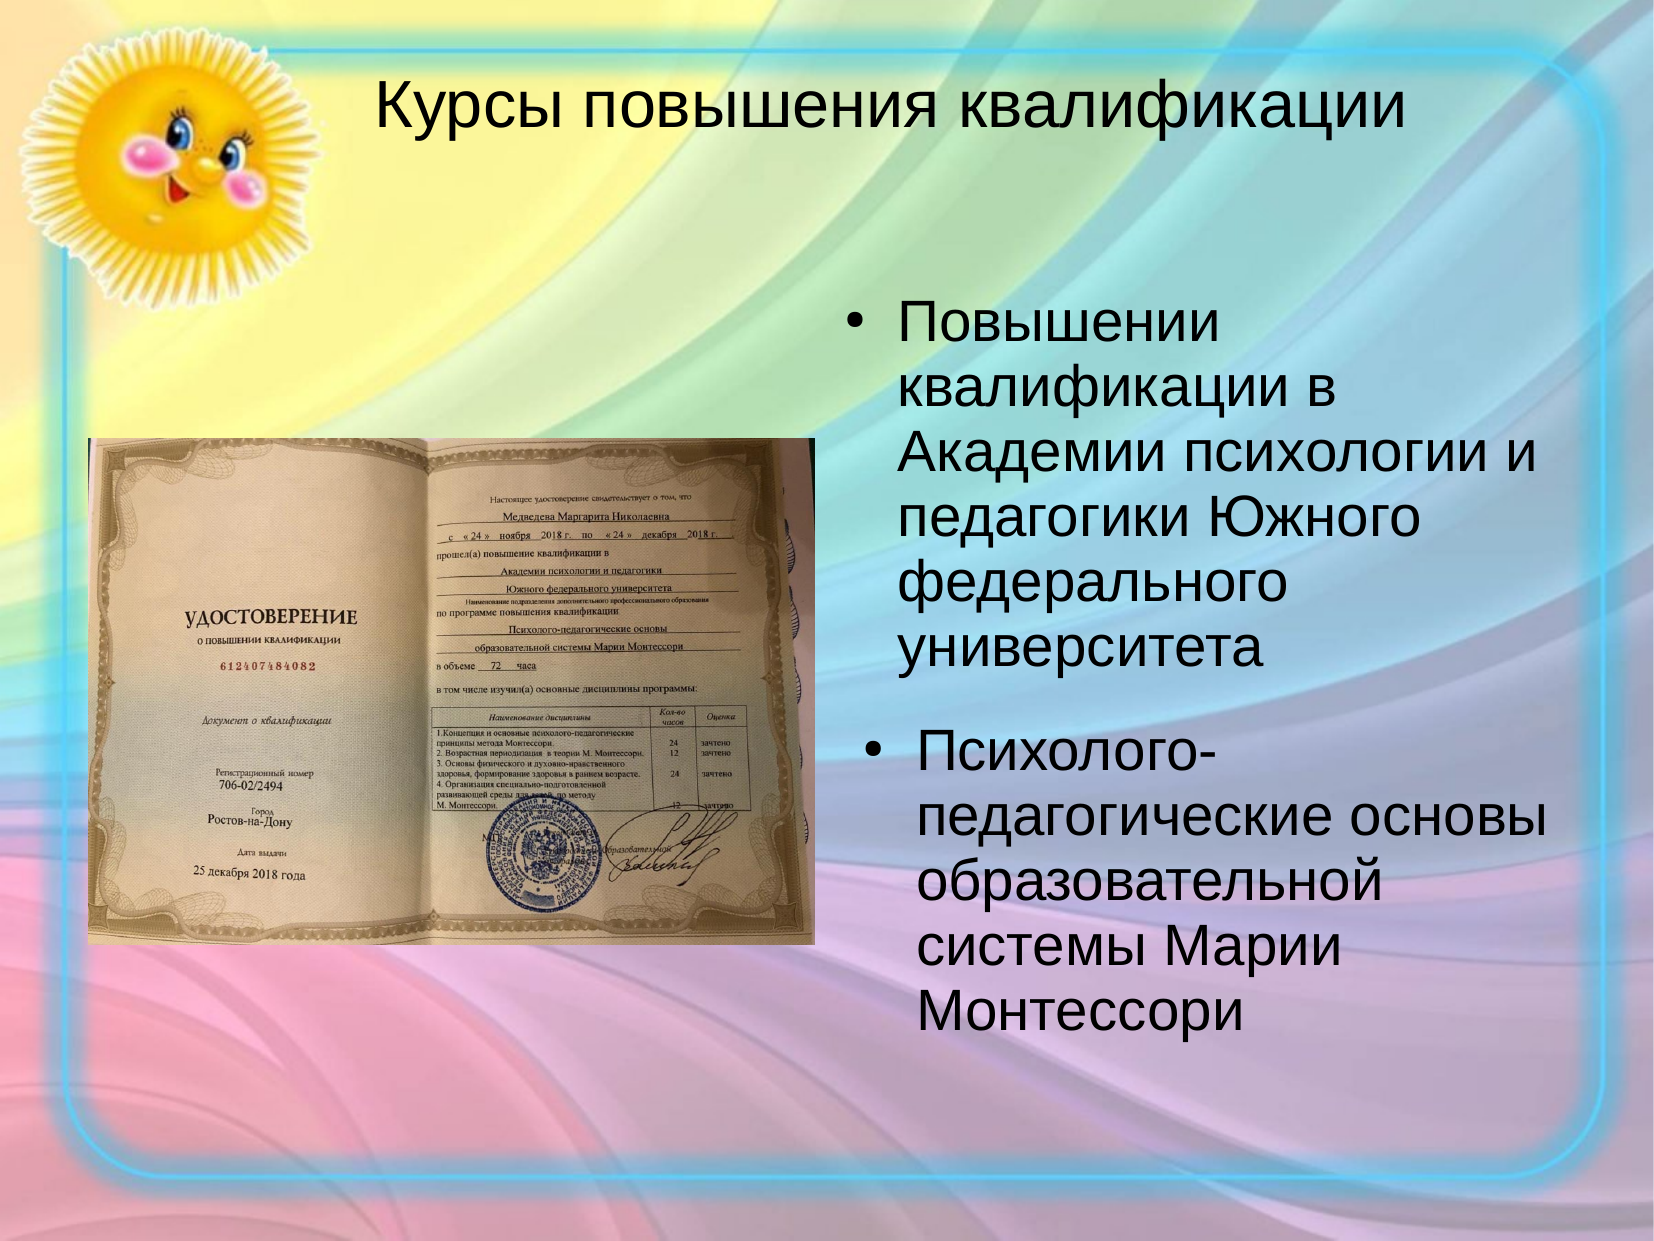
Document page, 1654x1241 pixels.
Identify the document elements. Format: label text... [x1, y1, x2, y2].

list Психолого-педагогические основы образовательной системы Марии Монтессори [845, 717, 1572, 1109]
list Повышении квалификации в Академии психологии и педагогики Южного федерального университета [826, 288, 1553, 680]
picture [0, 0, 1654, 1241]
title Курсы повышения квалификации [147, 52, 1636, 260]
